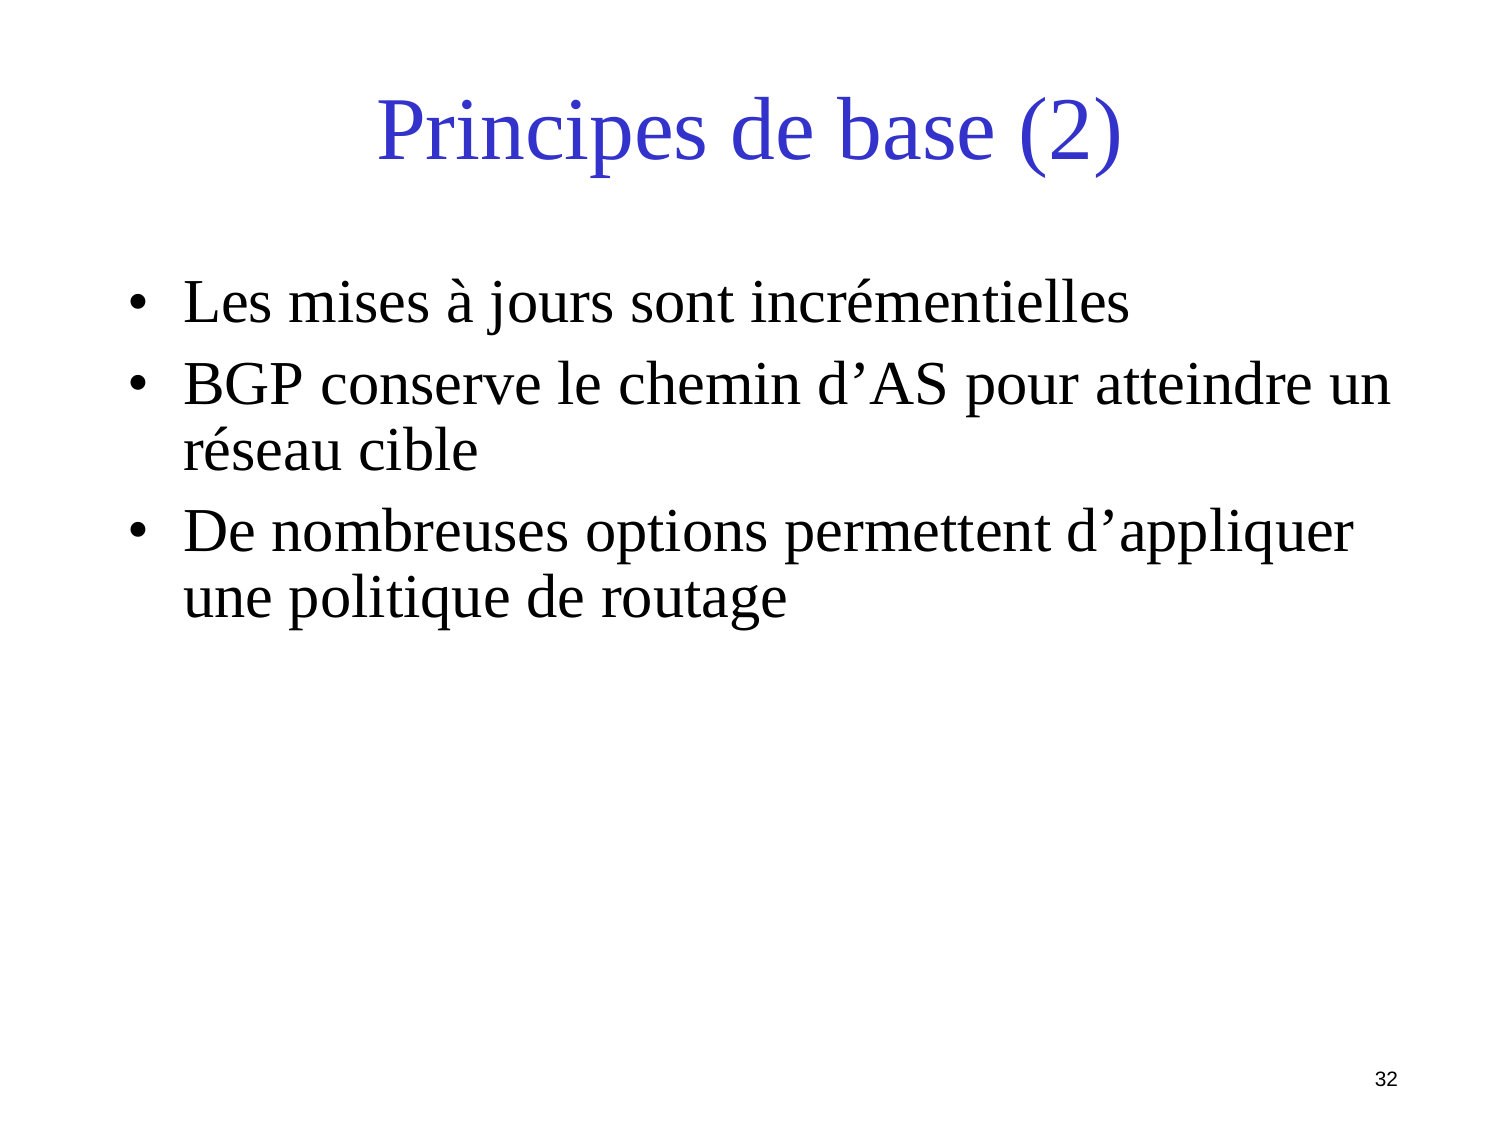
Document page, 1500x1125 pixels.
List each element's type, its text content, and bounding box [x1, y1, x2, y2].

list Les mises à jours sont incrémentielles BGP conserve le chemin d’AS pour atteindre un réseau cible De nombreuses options permettent d’appliquer une politique de routage [112, 262, 1413, 1026]
title Principes de base (2) [112, 37, 1388, 225]
